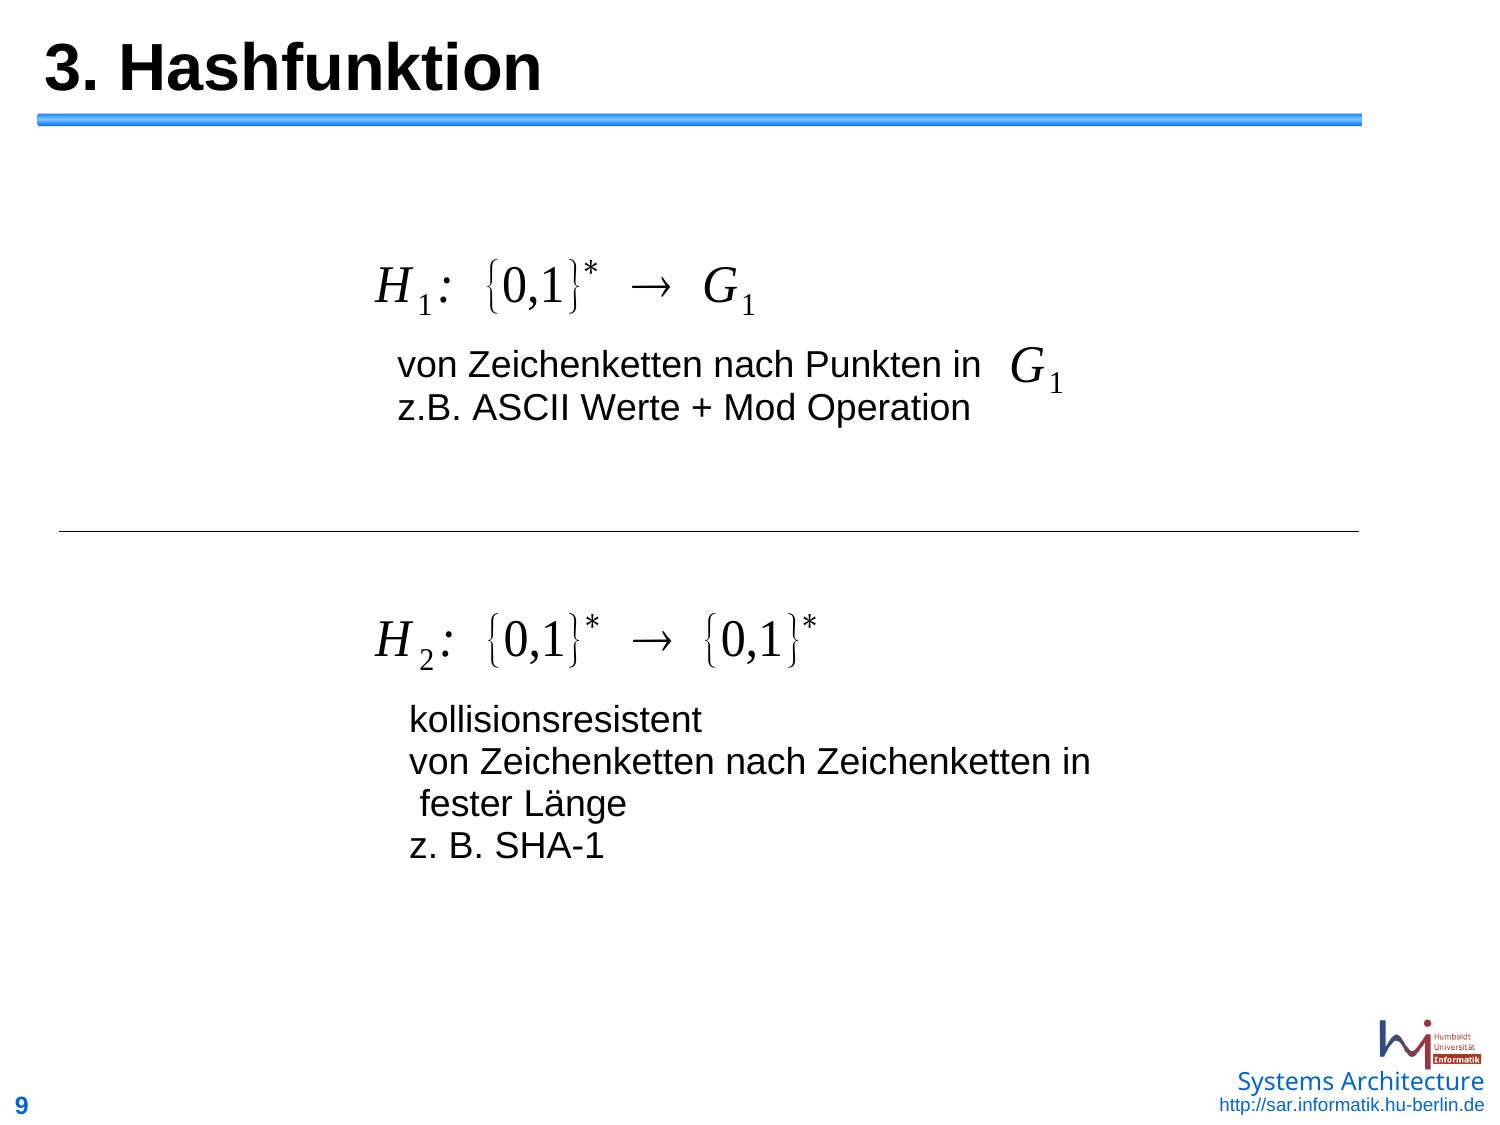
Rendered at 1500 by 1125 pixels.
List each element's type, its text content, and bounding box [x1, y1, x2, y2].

title 3. Hashfunktion [29, 11, 1500, 123]
picture [1376, 1016, 1483, 1071]
chart [366, 248, 762, 323]
text_box kollisionsresistent von Zeichenketten nach Zeichenketten in fester Länge z. B. SHA-1 [383, 690, 1152, 874]
text_box von Zeichenketten nach Punkten in z.B. ASCII Werte + Mod Operation [372, 336, 1034, 436]
chart [366, 602, 827, 678]
chart [1003, 334, 1069, 402]
